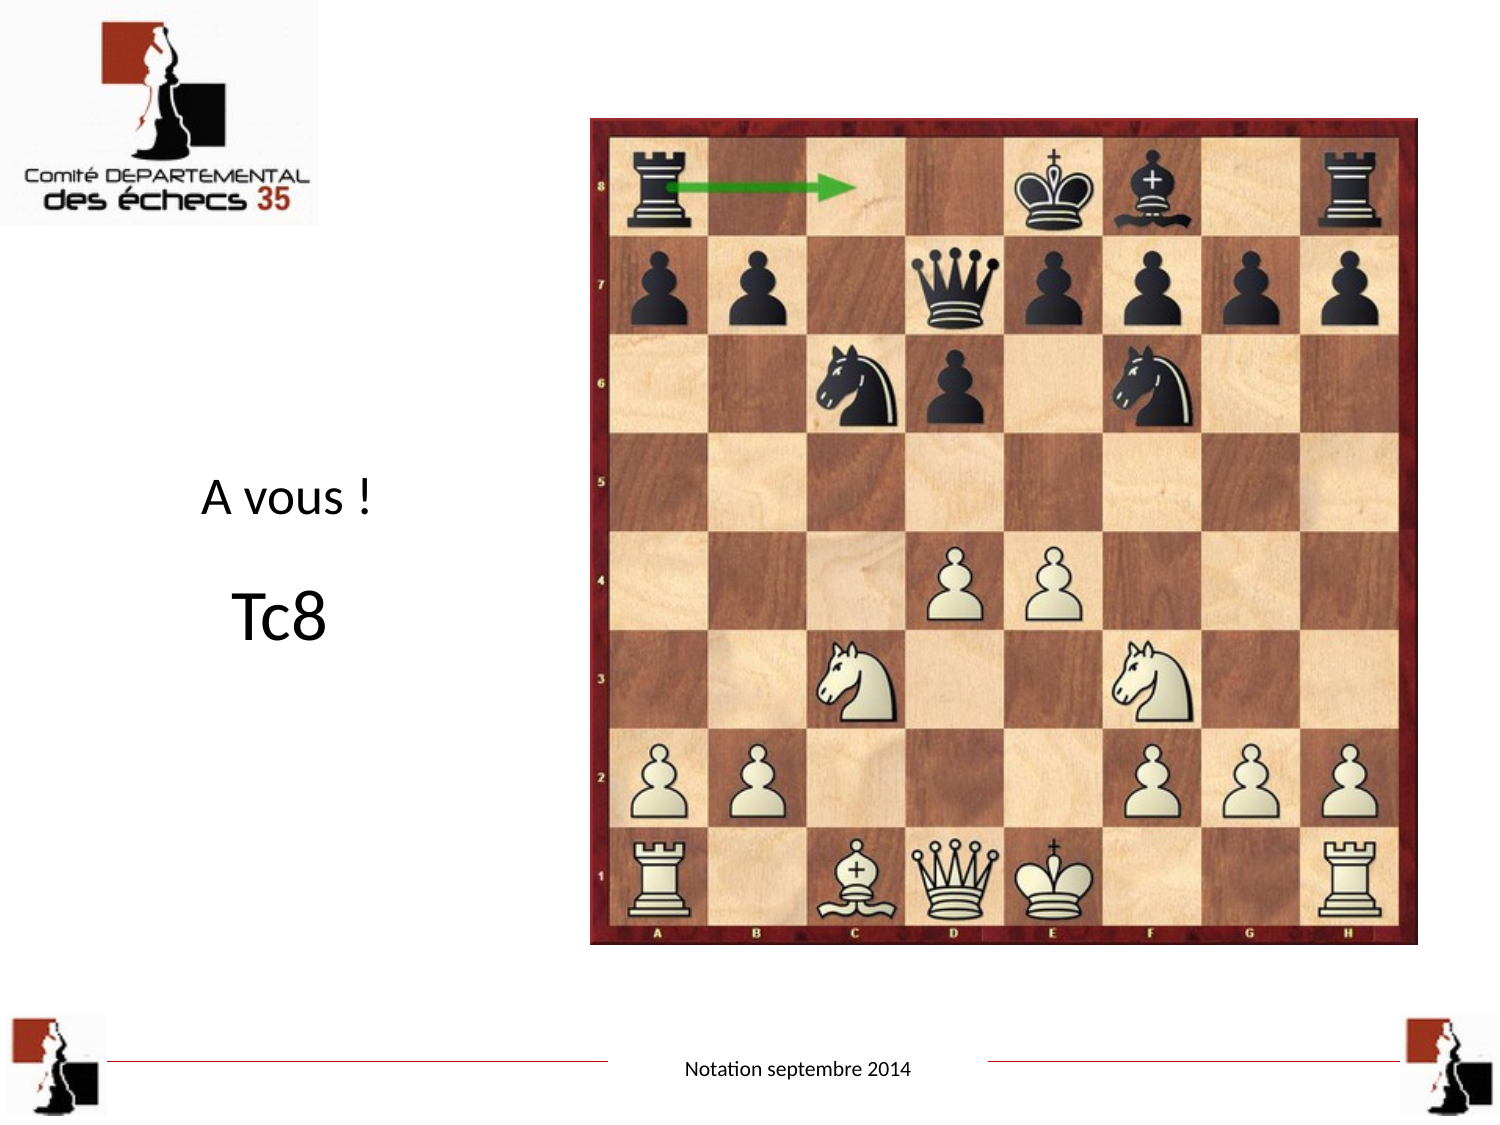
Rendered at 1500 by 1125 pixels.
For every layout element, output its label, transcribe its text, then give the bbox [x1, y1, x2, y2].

picture [1400, 1015, 1500, 1116]
picture [6, 1015, 107, 1116]
text_box A vous ! [23, 342, 551, 768]
text_box Tc8 [16, 448, 544, 875]
picture [590, 118, 1418, 945]
picture [0, 0, 319, 226]
